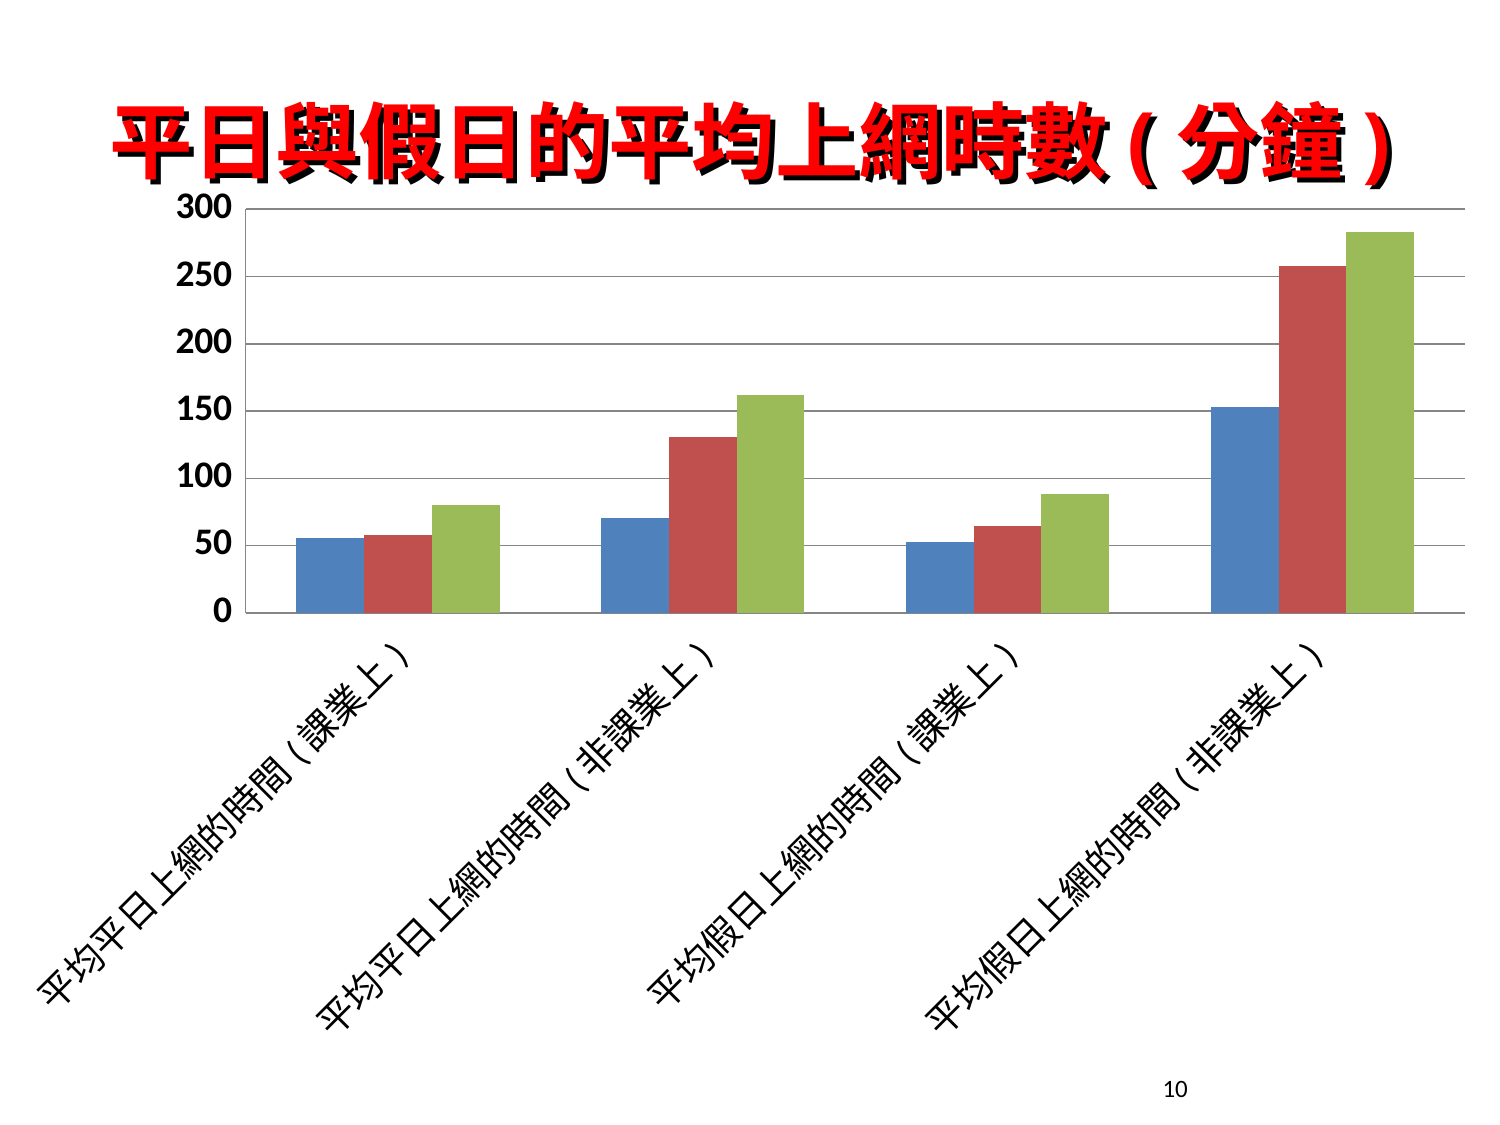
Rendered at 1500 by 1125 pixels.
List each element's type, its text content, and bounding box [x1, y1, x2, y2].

text_box 10 [1147, 1065, 1498, 1125]
chart [0, 172, 1500, 1066]
title 平日與假日的平均上網時數(分鐘) [75, 45, 1426, 172]
